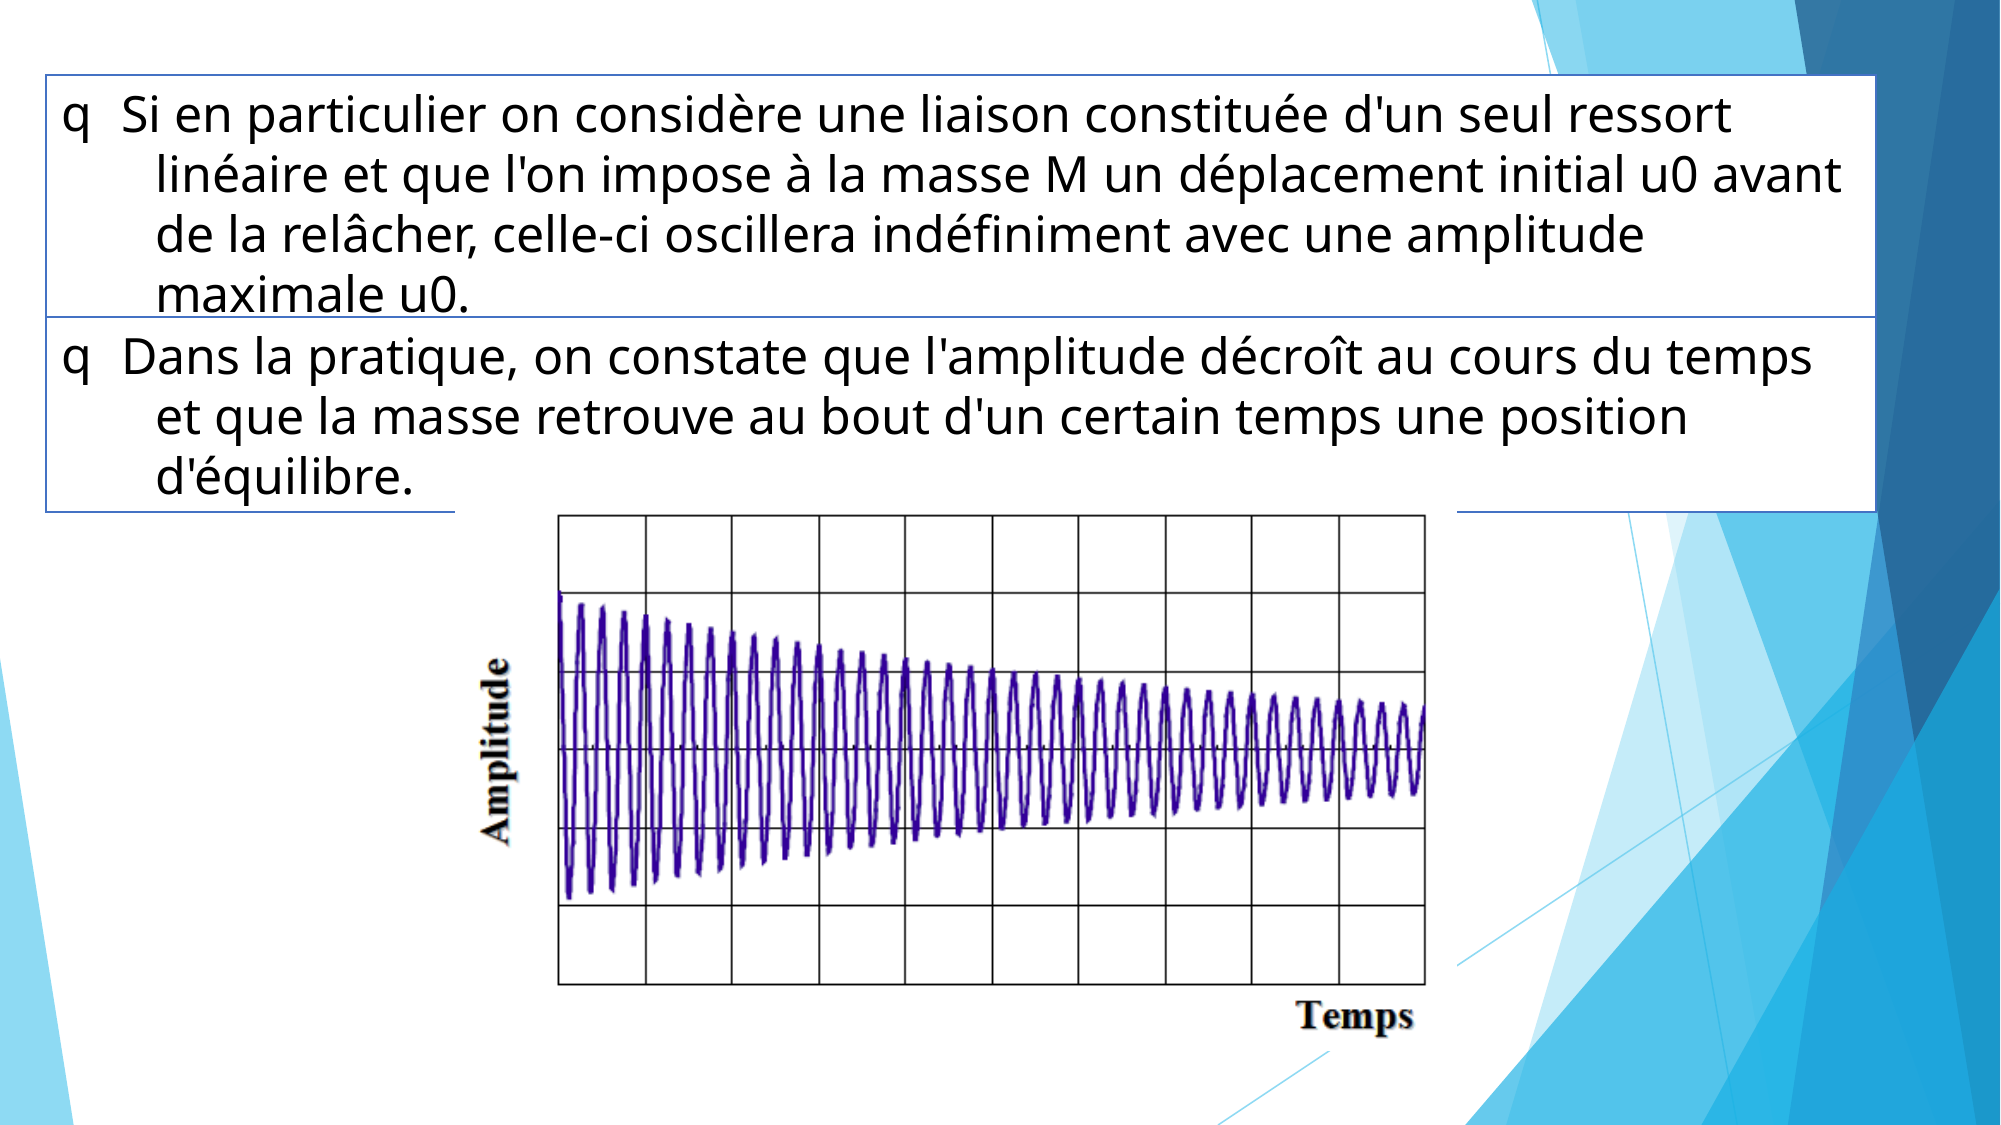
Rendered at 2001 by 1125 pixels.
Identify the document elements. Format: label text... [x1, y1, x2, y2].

text_box Si en particulier on considère une liaison constituée d'un seul ressort linéaire et que l'on impose à la masse M un déplacement initial u0 avant de la relâcher, celle-ci oscillera indéfiniment avec une amplitude maximale u0. [46, 75, 1877, 272]
picture [455, 498, 1457, 1051]
text_box Dans la pratique, on constate que l'amplitude décroît au cours du temps et que la masse retrouve au bout d'un certain temps une position d'équilibre. [46, 316, 1877, 454]
